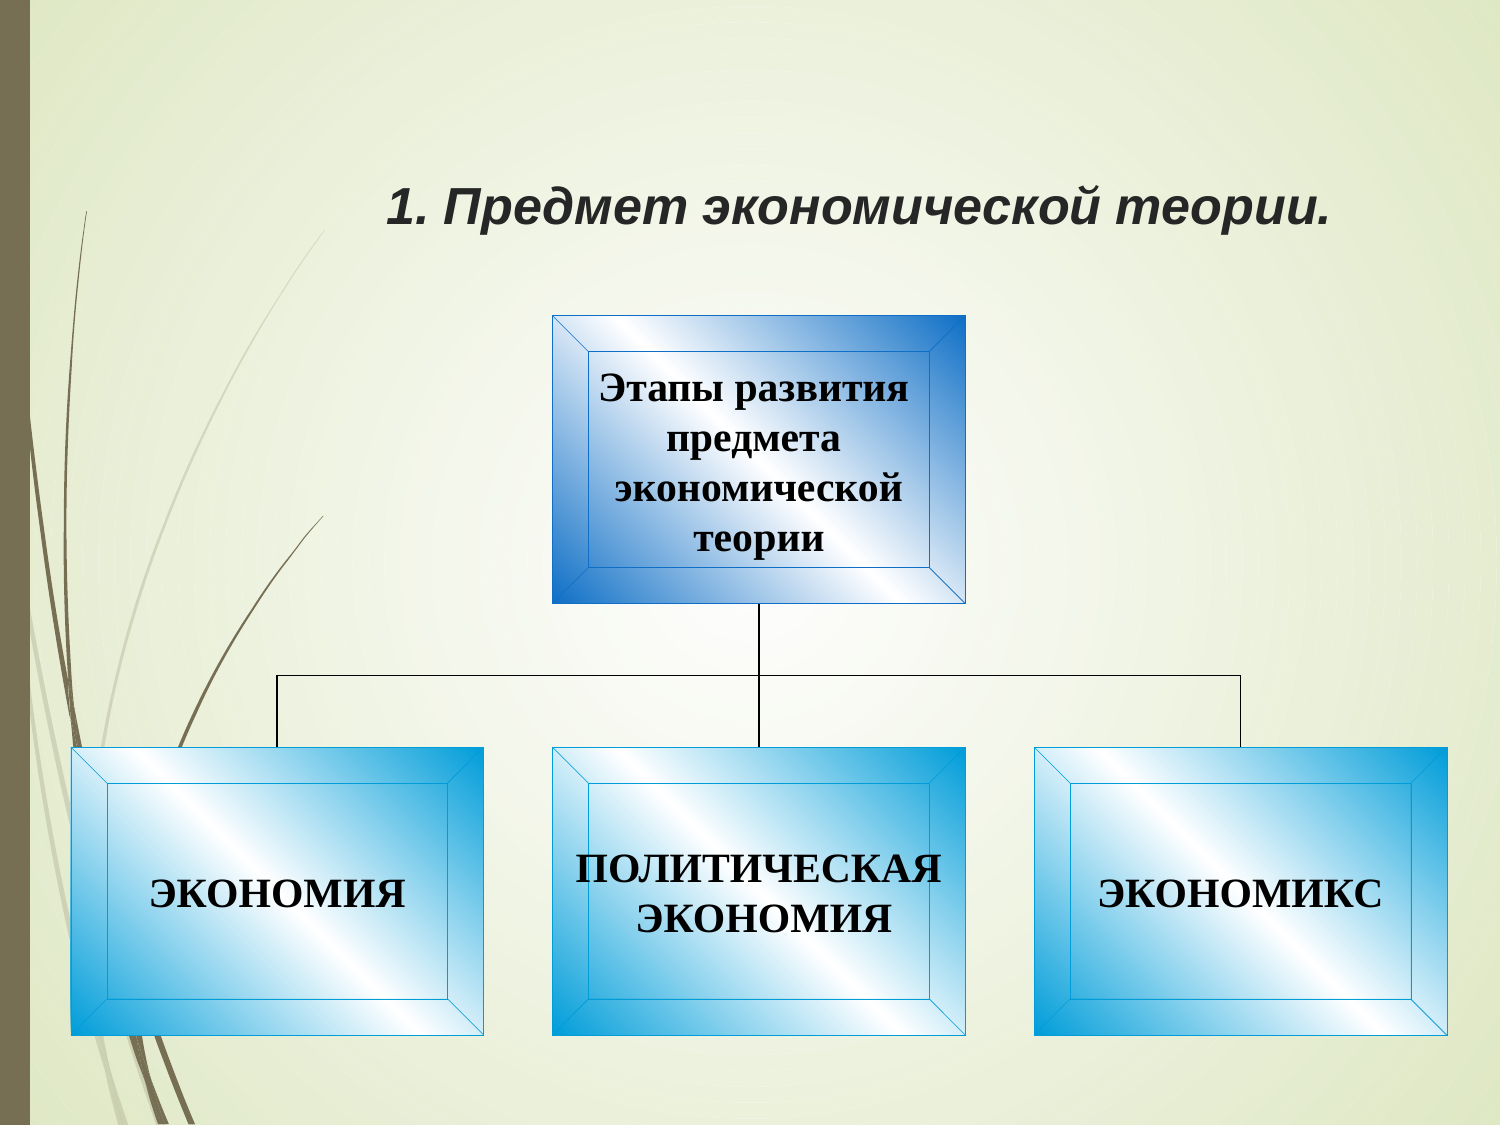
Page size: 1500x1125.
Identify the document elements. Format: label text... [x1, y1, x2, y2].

text_box ЭКОНОМИЯ [70, 747, 484, 1035]
title 1. Предмет экономической теории. [319, 102, 1400, 313]
text_box ЭКОНОМИКС [1034, 747, 1447, 1035]
text_box ПОЛИТИЧЕСКАЯ ЭКОНОМИЯ [552, 747, 966, 1035]
text_box Этапы развития предмета экономической теории [552, 315, 966, 604]
